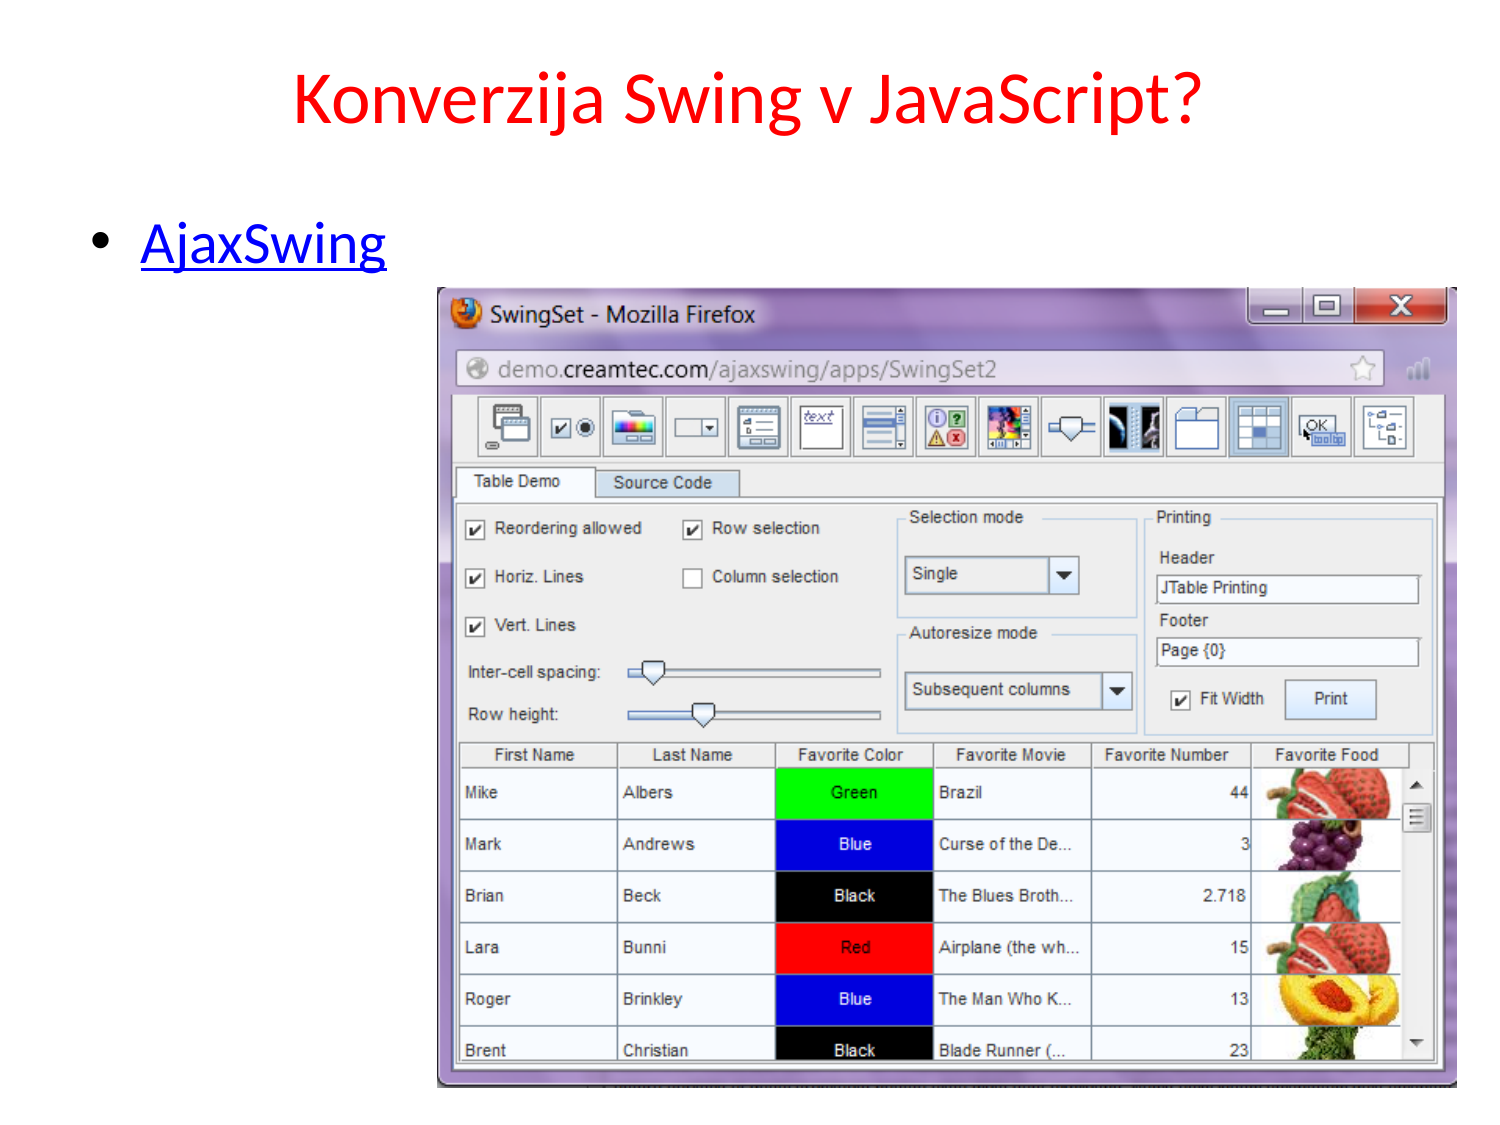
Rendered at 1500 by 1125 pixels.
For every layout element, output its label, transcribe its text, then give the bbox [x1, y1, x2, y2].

title Konverzija Swing v JavaScript? [75, 0, 1425, 188]
picture [437, 287, 1457, 1088]
list AjaxSwing [75, 196, 1425, 284]
